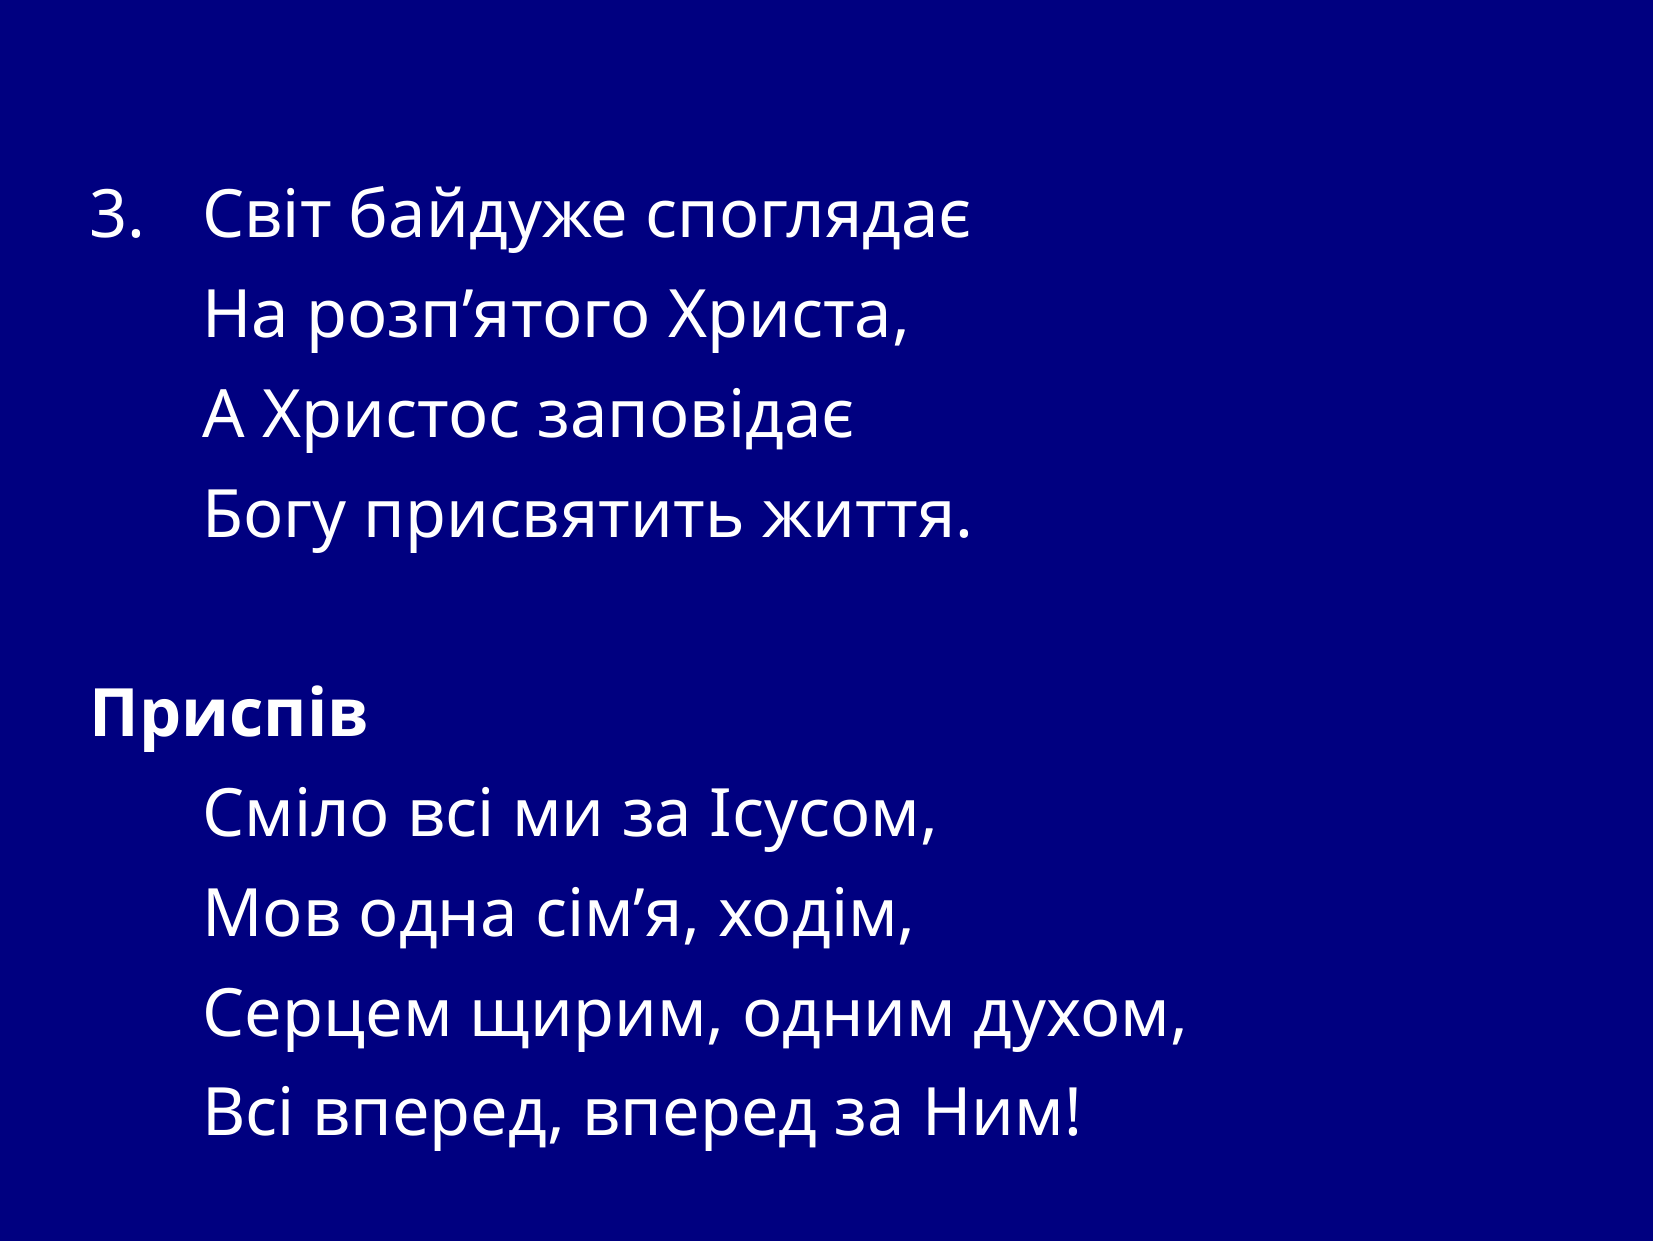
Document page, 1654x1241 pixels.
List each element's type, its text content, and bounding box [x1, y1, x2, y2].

text_box 3. Світ байдуже споглядає На розп’ятого Христа, А Христос заповідає Богу присвятить життя. Приспів Сміло всі ми за Ісусом, Мов одна сім’я, ходім, Серцем щирим, одним духом, Всі вперед, вперед за Ним! [75, 150, 1576, 1163]
